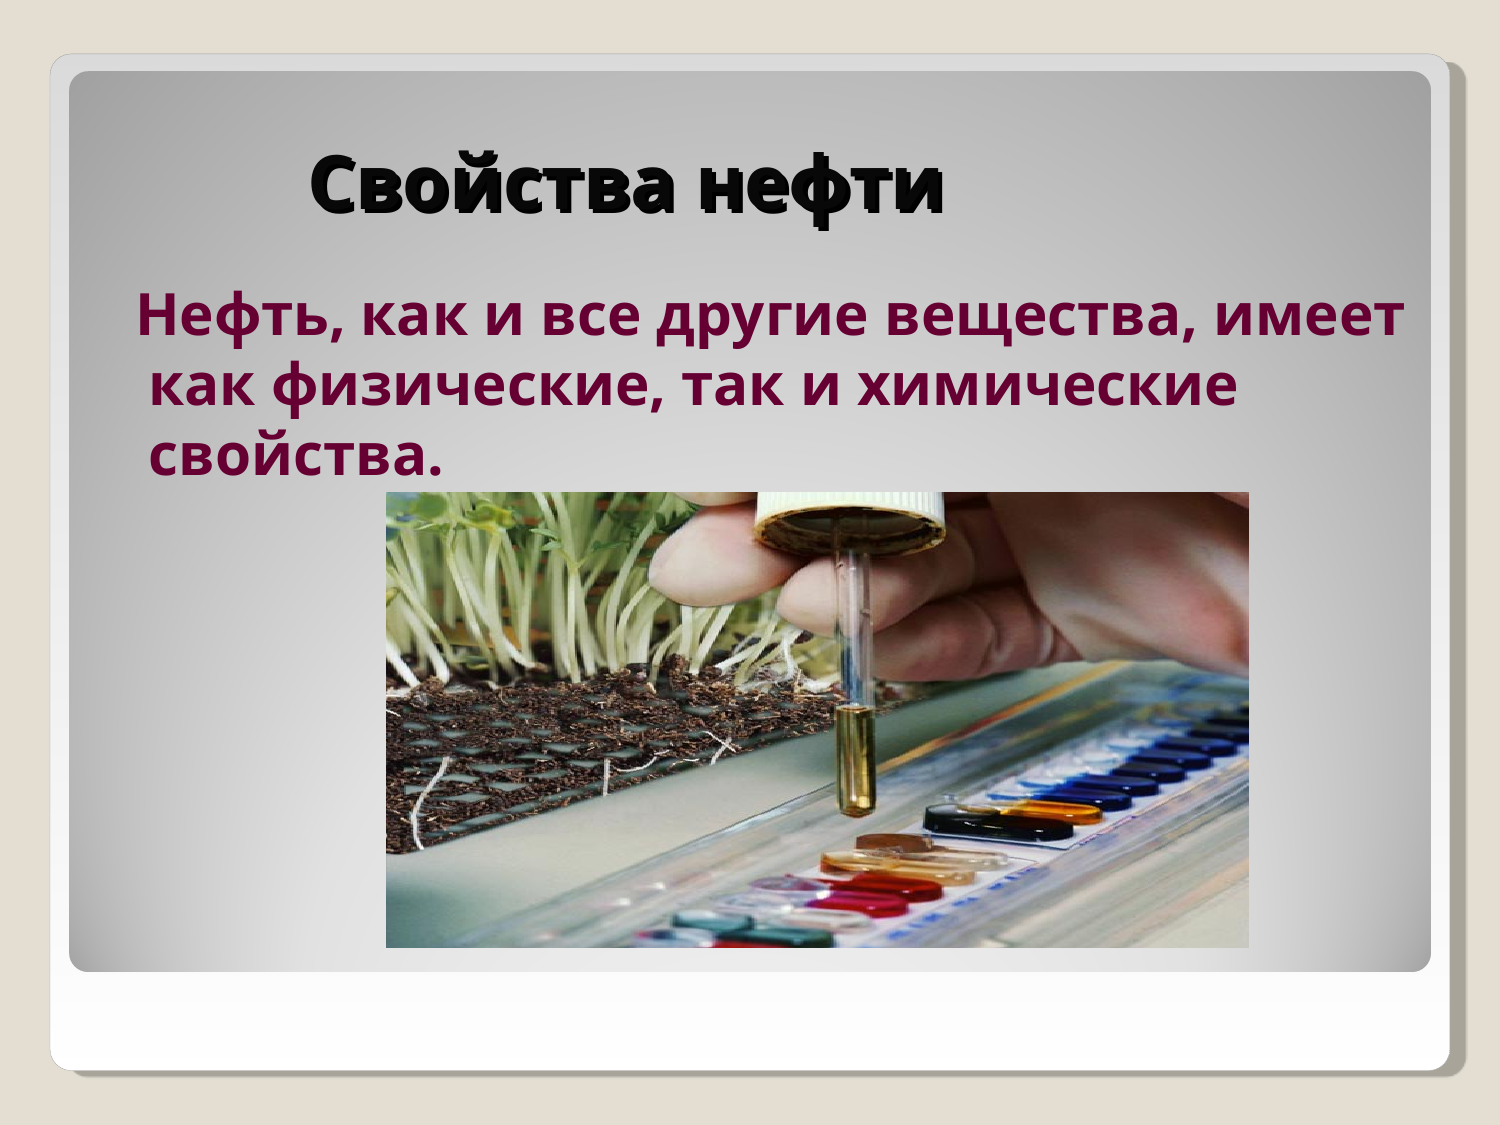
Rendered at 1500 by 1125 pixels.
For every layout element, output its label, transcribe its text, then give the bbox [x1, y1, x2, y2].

title Свойства нефти [292, 44, 1425, 233]
text_box [386, 492, 1249, 948]
picture [69, 71, 1431, 972]
list Нефть, как и все другие вещества, имеет как физические, так и химические свойства. [75, 262, 1426, 622]
